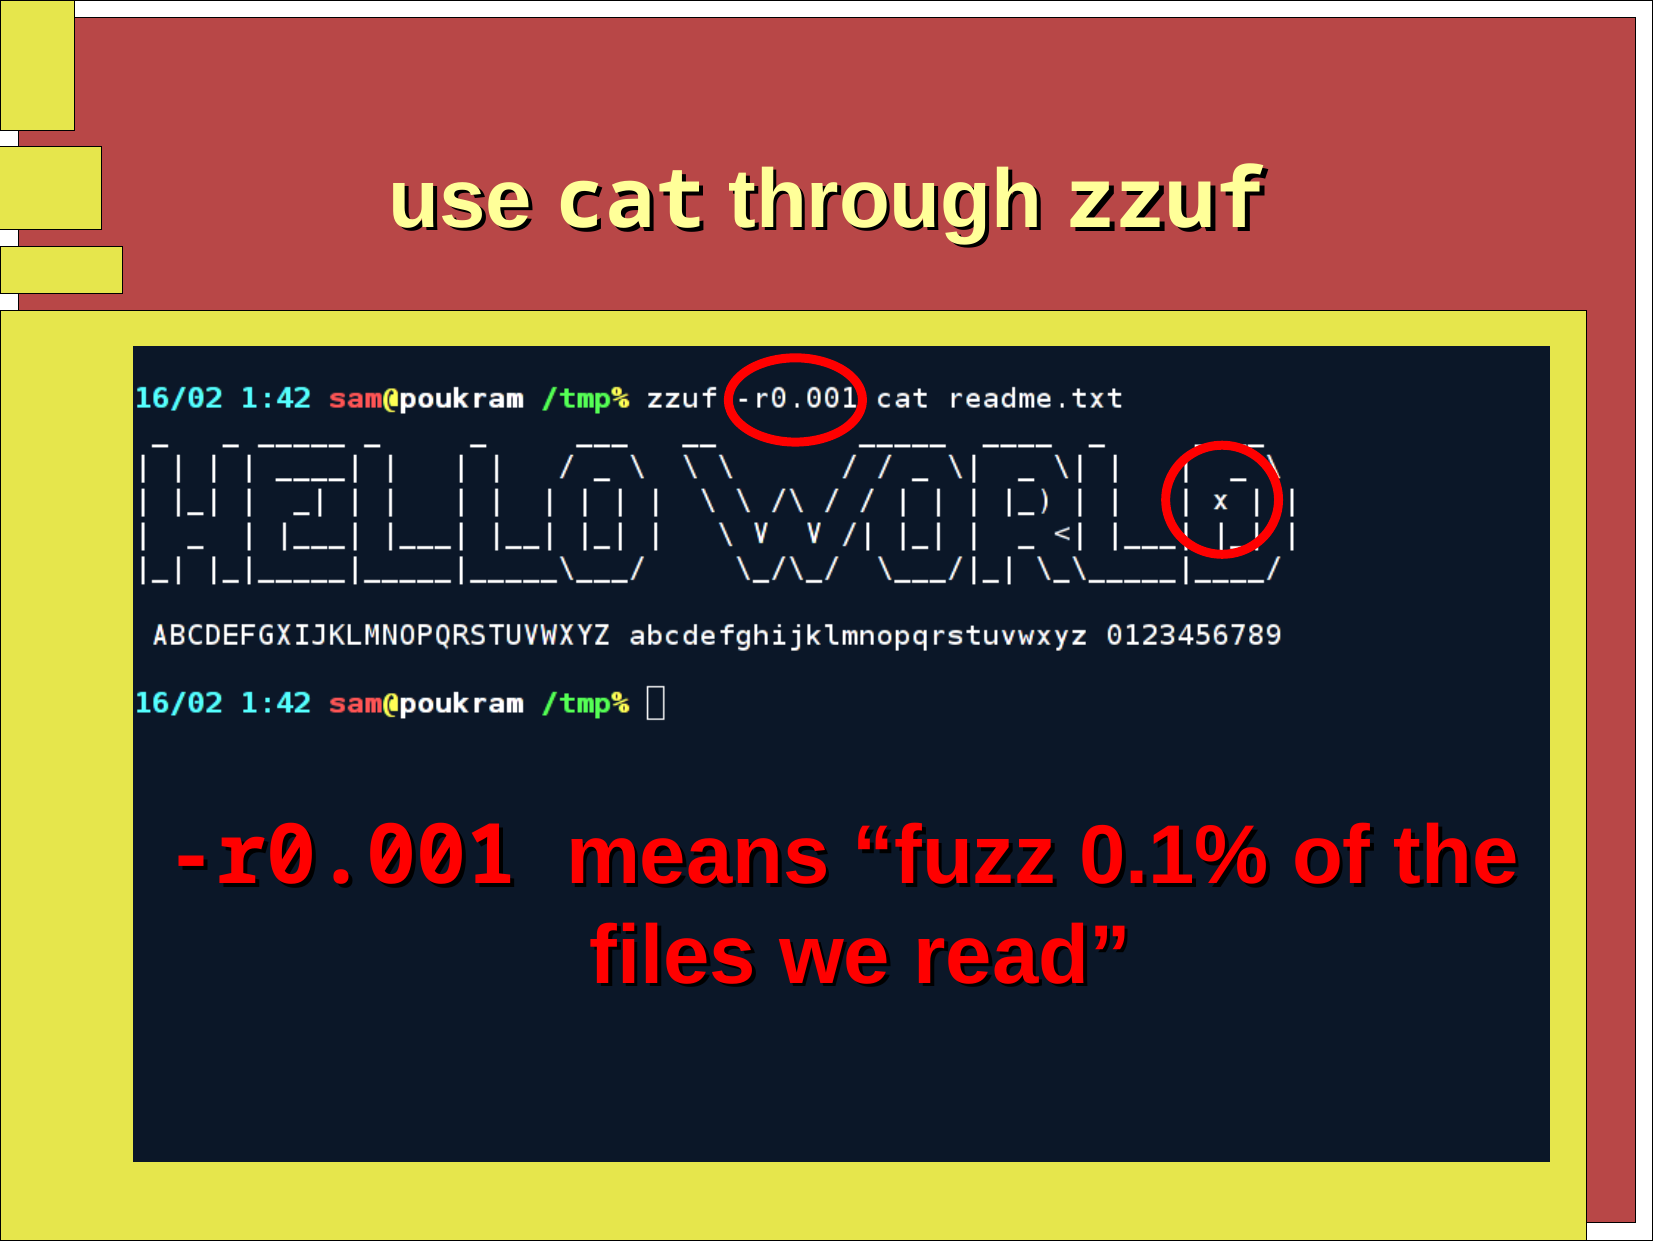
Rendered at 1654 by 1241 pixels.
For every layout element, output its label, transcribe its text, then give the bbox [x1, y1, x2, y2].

title use cat through zzuf [121, 91, 1534, 299]
title -r0.001 means “fuzz 0.1% of the files we read” [152, 793, 1534, 1002]
picture [133, 346, 1550, 1162]
